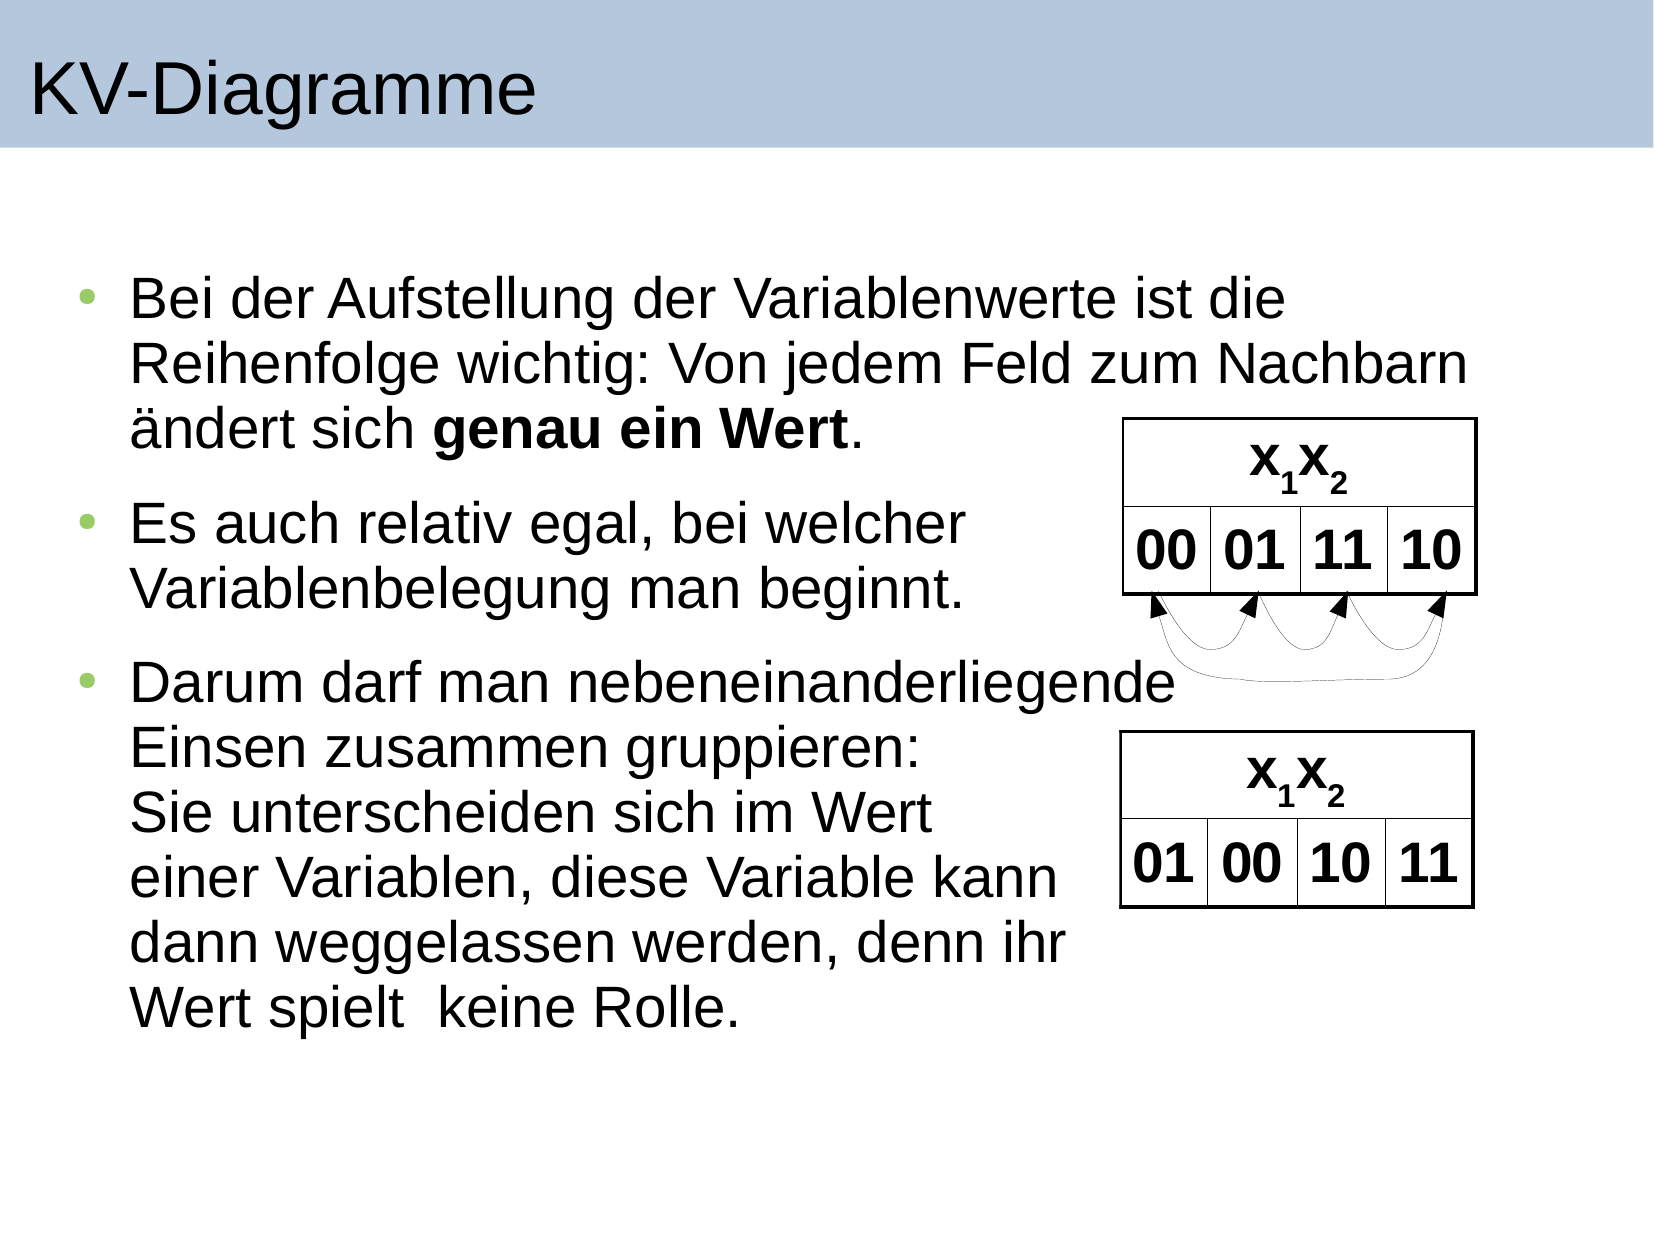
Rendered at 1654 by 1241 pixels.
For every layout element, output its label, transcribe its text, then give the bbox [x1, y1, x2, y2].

title KV-Diagramme [29, 29, 1625, 148]
list Bei der Aufstellung der Variablenwerte ist die Reihenfolge wichtig: Von jedem Feld zum Nachbarn ändert sich genau ein Wert. Es auch relativ egal, bei welcher Variablenbelegung man beginnt. Darum darf man nebeneinanderliegende Einsen zusammen gruppieren: Sie unterscheiden sich im Wert einer Variablen, diese Variable kann dann weggelassen werden, denn ihr Wert spielt keine Rolle. [59, 265, 1565, 1182]
chart [1122, 417, 1480, 597]
chart [1119, 730, 1477, 910]
